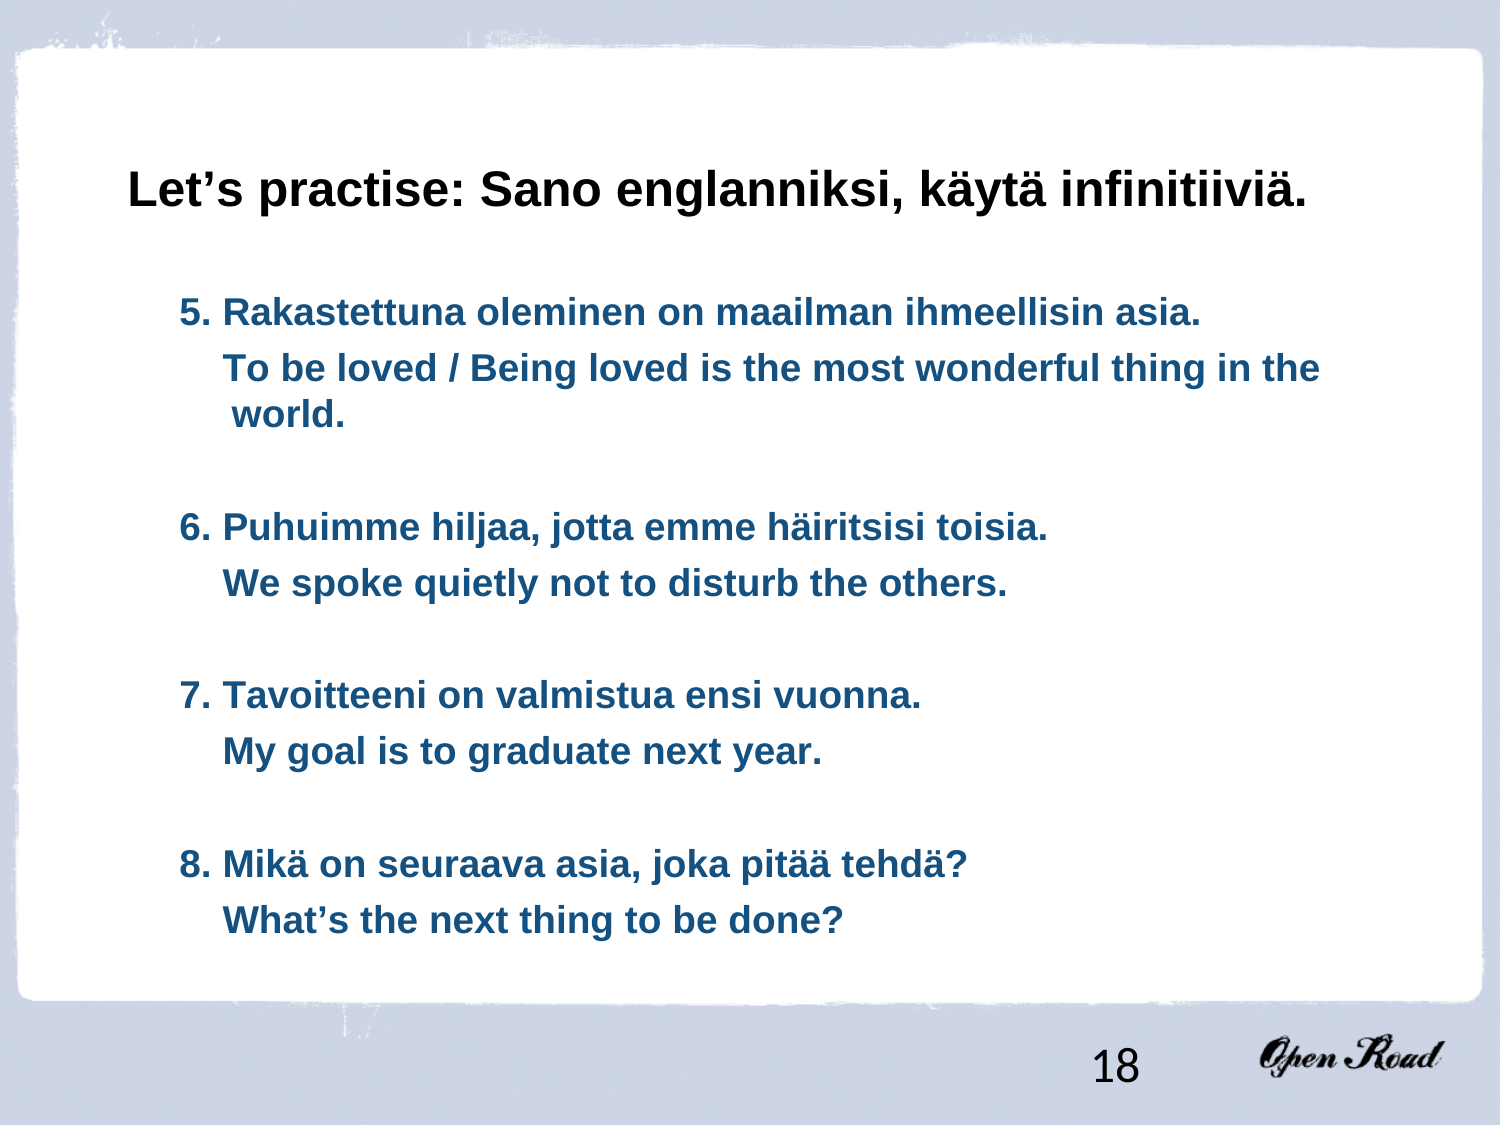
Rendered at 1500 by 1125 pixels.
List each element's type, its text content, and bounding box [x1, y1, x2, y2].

title Let’s practise: Sano englanniksi, käytä infinitiiviä. [112, 148, 1388, 269]
list 5. Rakastettuna oleminen on maailman ihmeellisin asia. To be loved / Being loved is the most wonderful thing in the world. 6. Puhuimme hiljaa, jotta emme häiritsisi toisia. We spoke quietly not to disturb the others. 7. Tavoitteeni on valmistua ensi vuonna. My goal is to graduate next year. 8. Mikä on seuraava asia, joka pitää tehdä? What’s the next thing to be done? [112, 278, 1436, 949]
